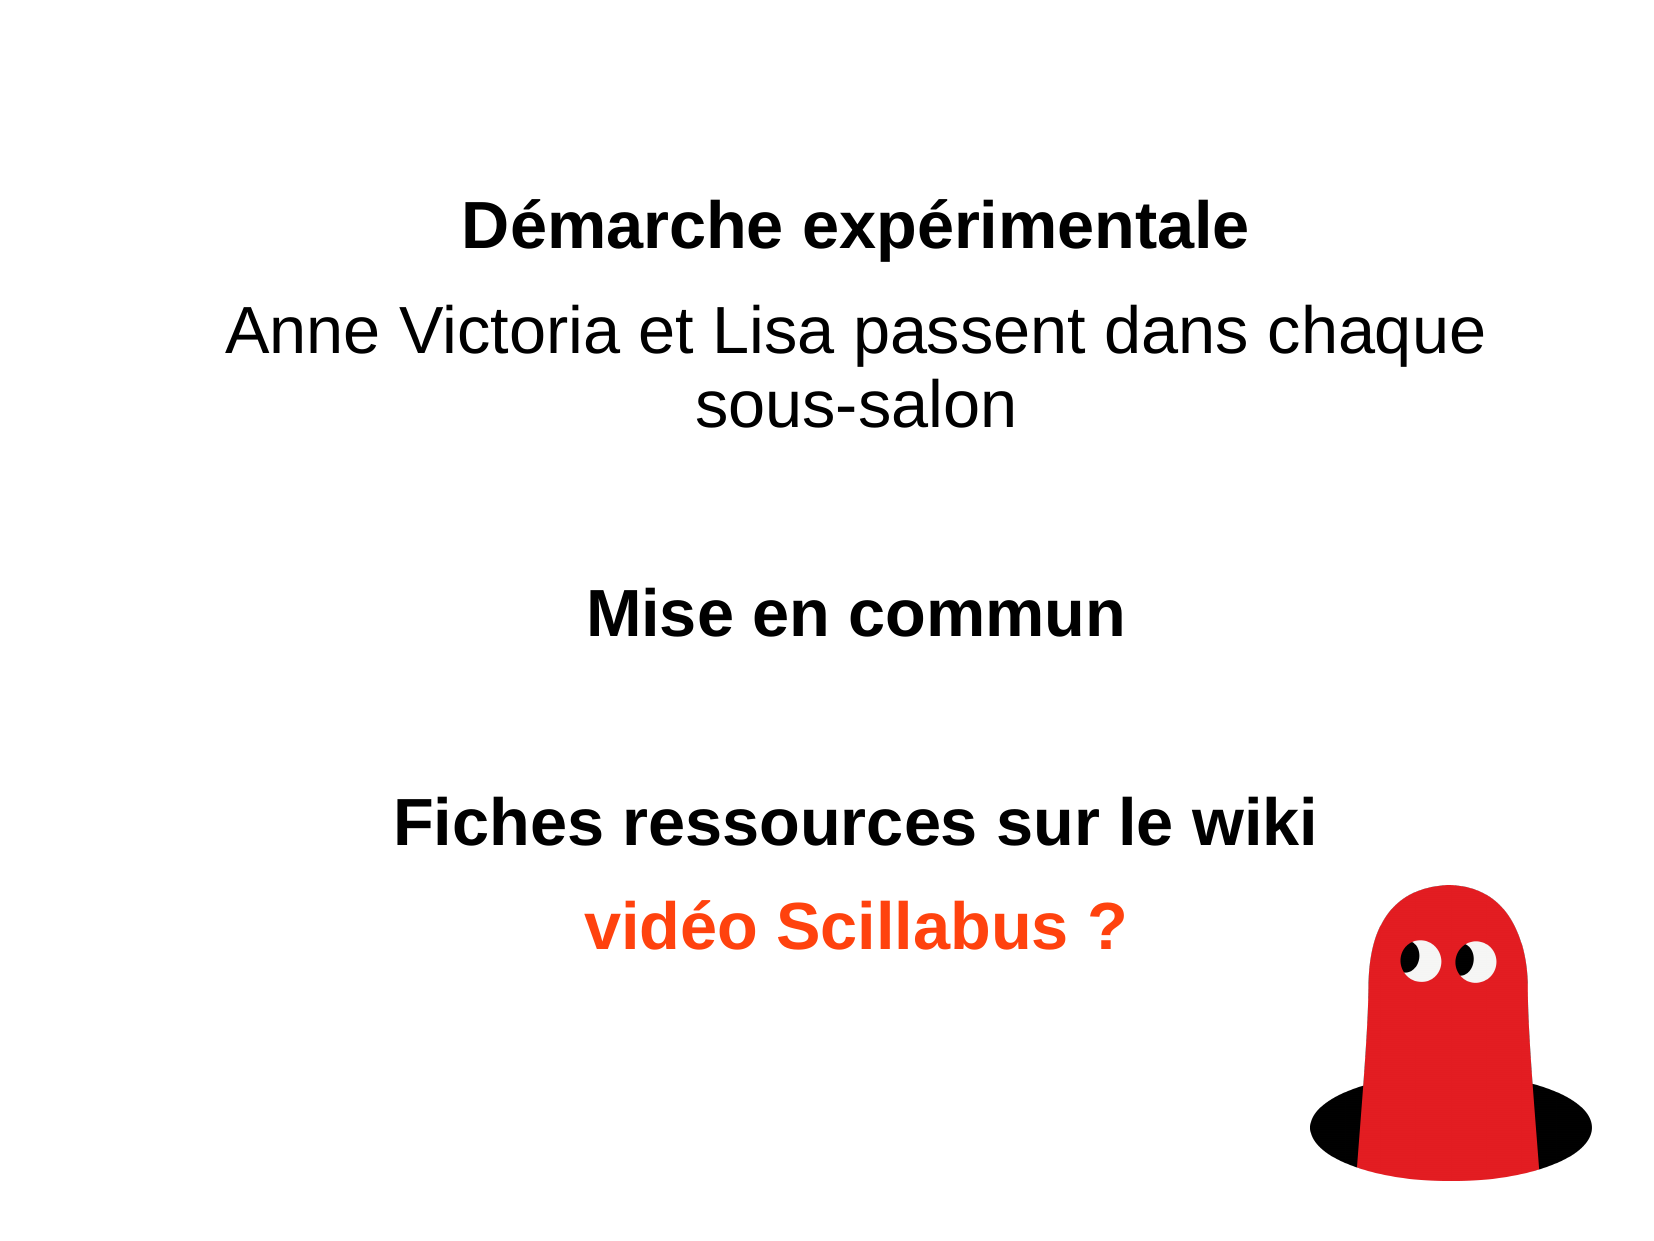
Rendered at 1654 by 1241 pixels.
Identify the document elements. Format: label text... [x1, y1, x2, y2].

list Démarche expérimentale Anne Victoria et Lisa passent dans chaque sous-salon Mise en commun Fiches ressources sur le wiki vidéo Scillabus ? [94, 188, 1548, 532]
picture [1310, 885, 1592, 1182]
